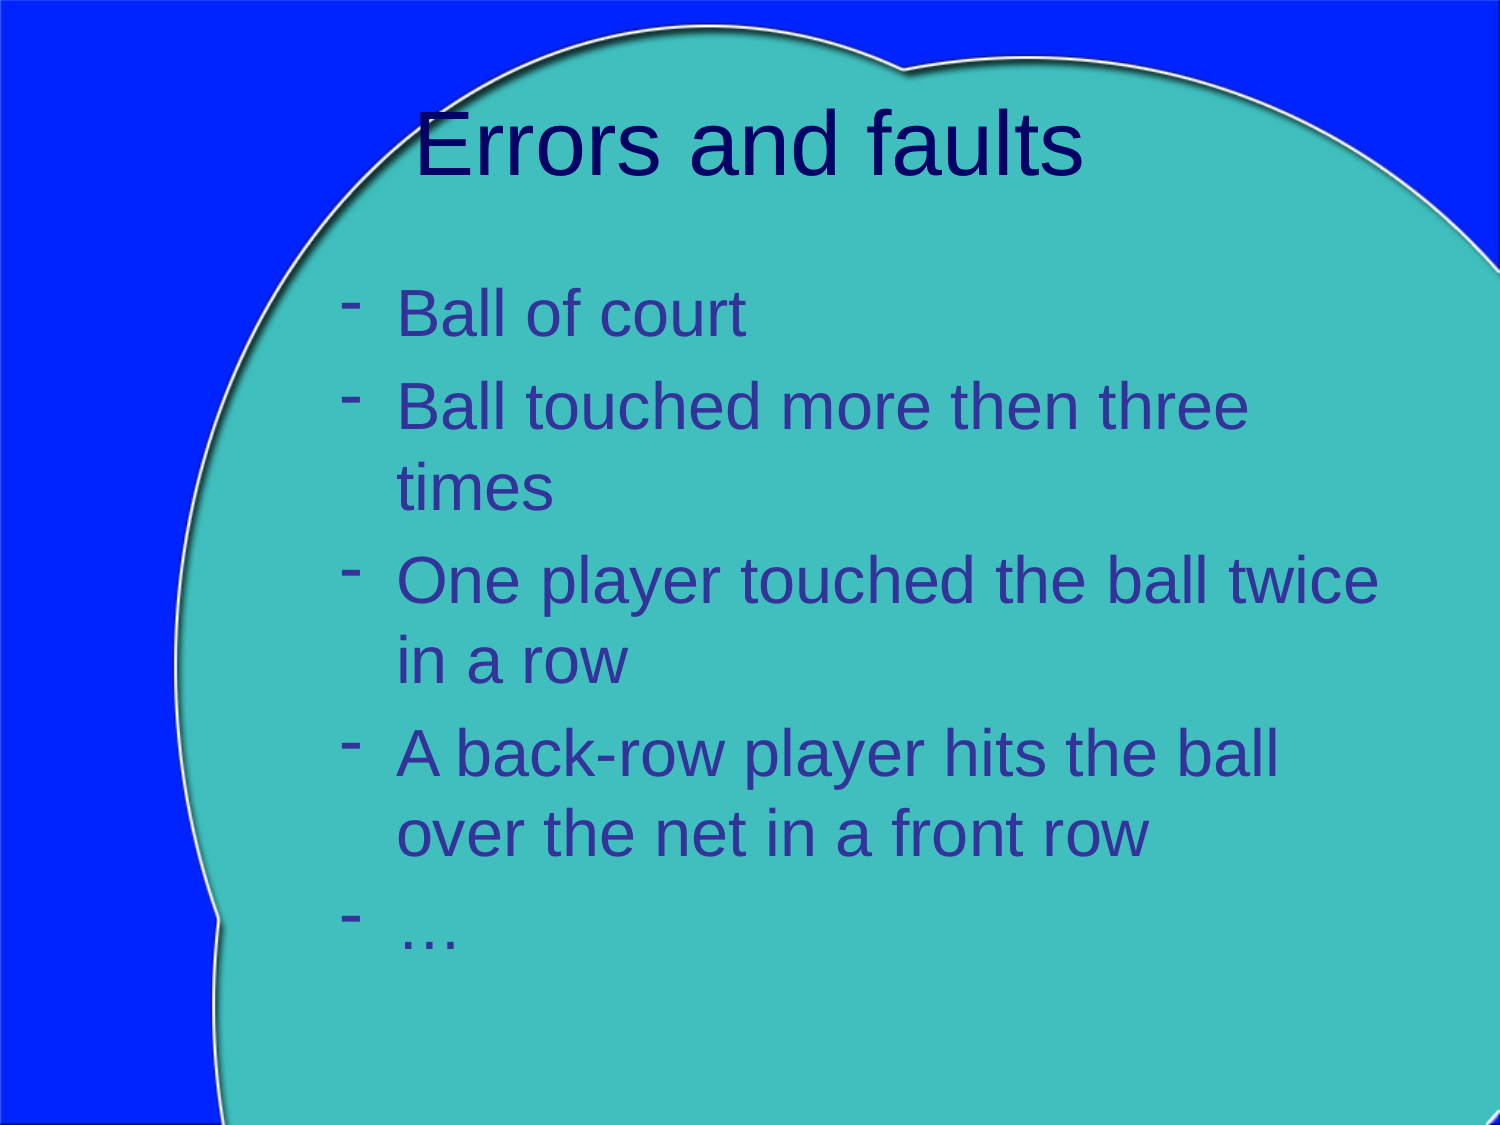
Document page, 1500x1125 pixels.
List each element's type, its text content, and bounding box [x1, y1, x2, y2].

title Errors and faults [75, 45, 1425, 233]
picture [0, 0, 1500, 1125]
list Ball of court Ball touched more then three times One player touched the ball twice in a row A back-row player hits the ball over the net in a front row … [324, 262, 1425, 1005]
